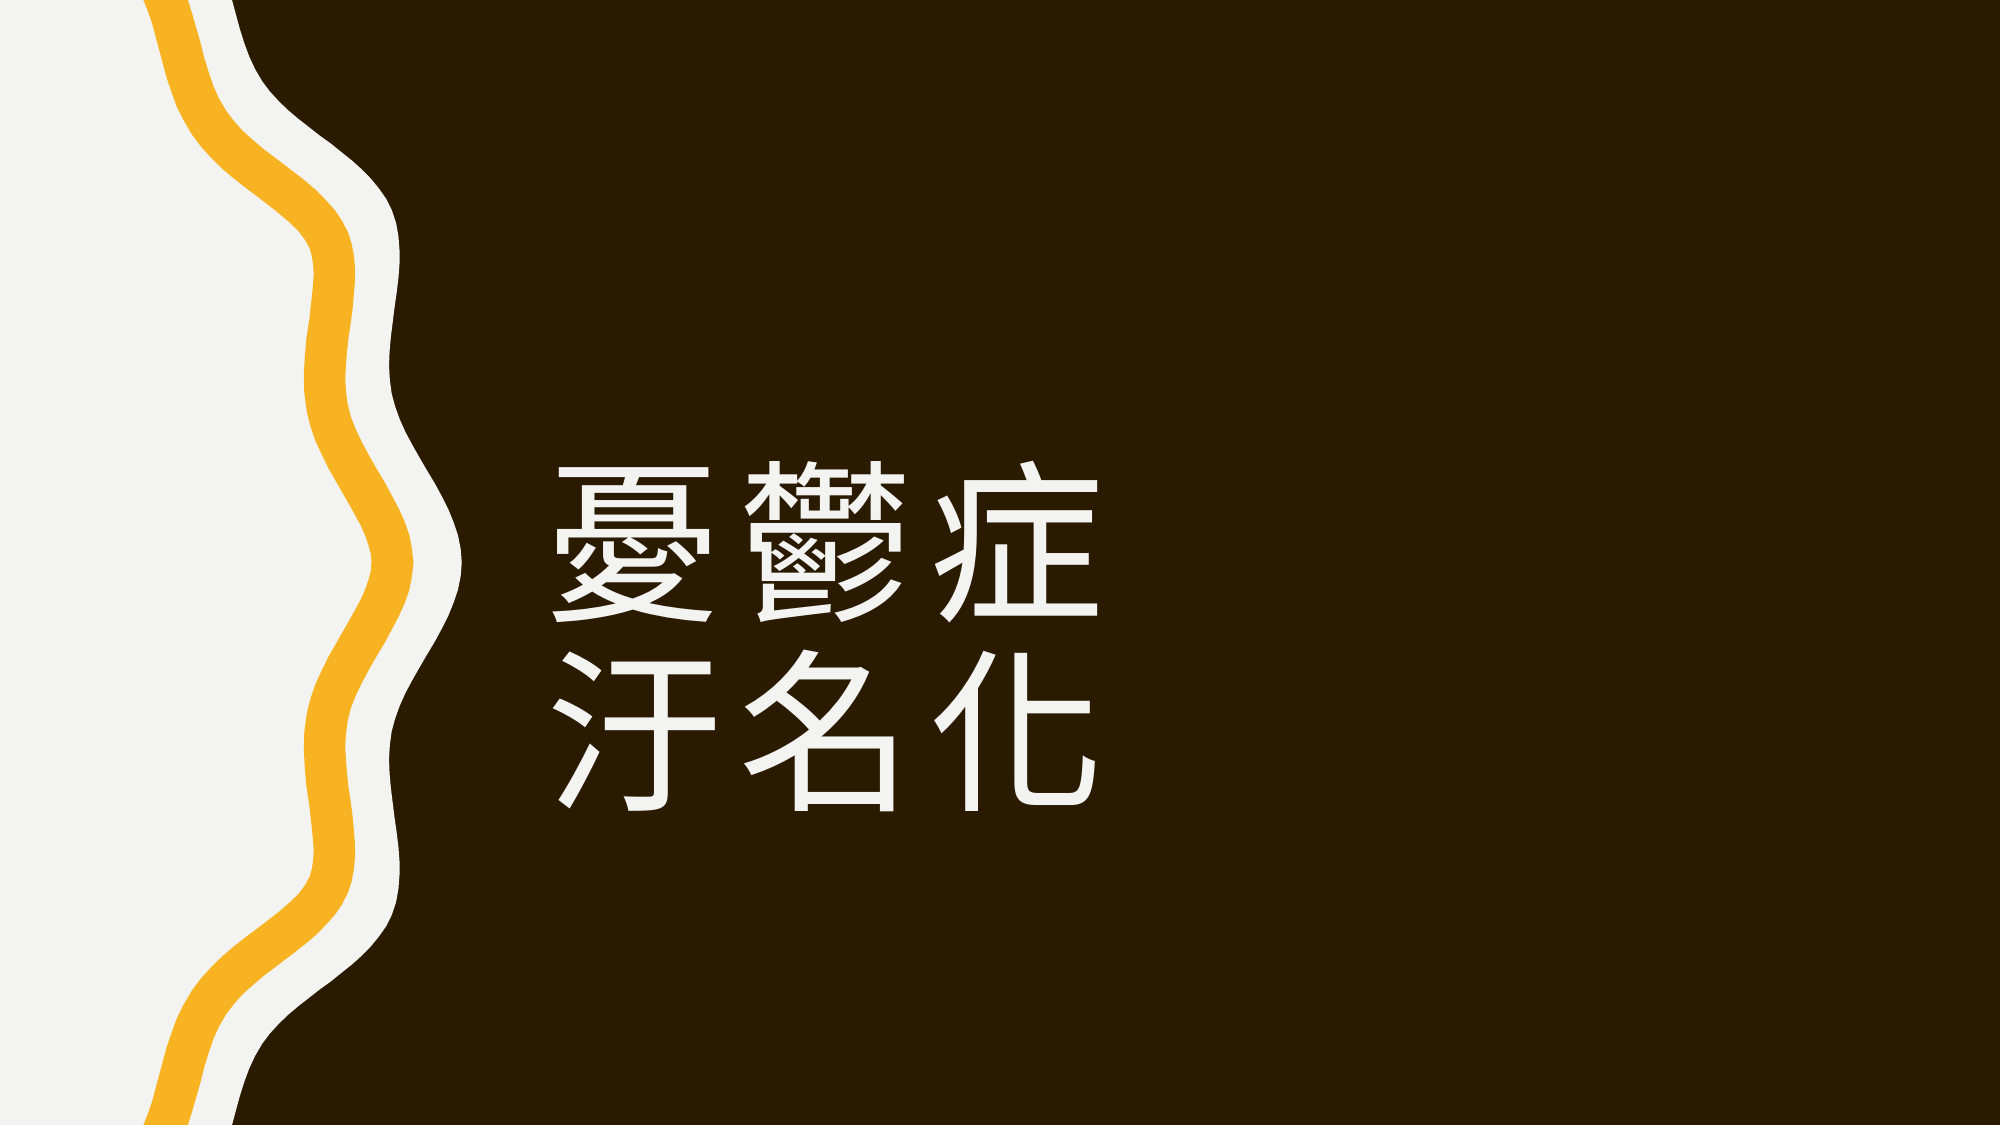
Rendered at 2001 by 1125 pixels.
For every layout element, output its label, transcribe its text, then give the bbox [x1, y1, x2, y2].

title 憂鬱症 汙名化 [531, 176, 1876, 843]
